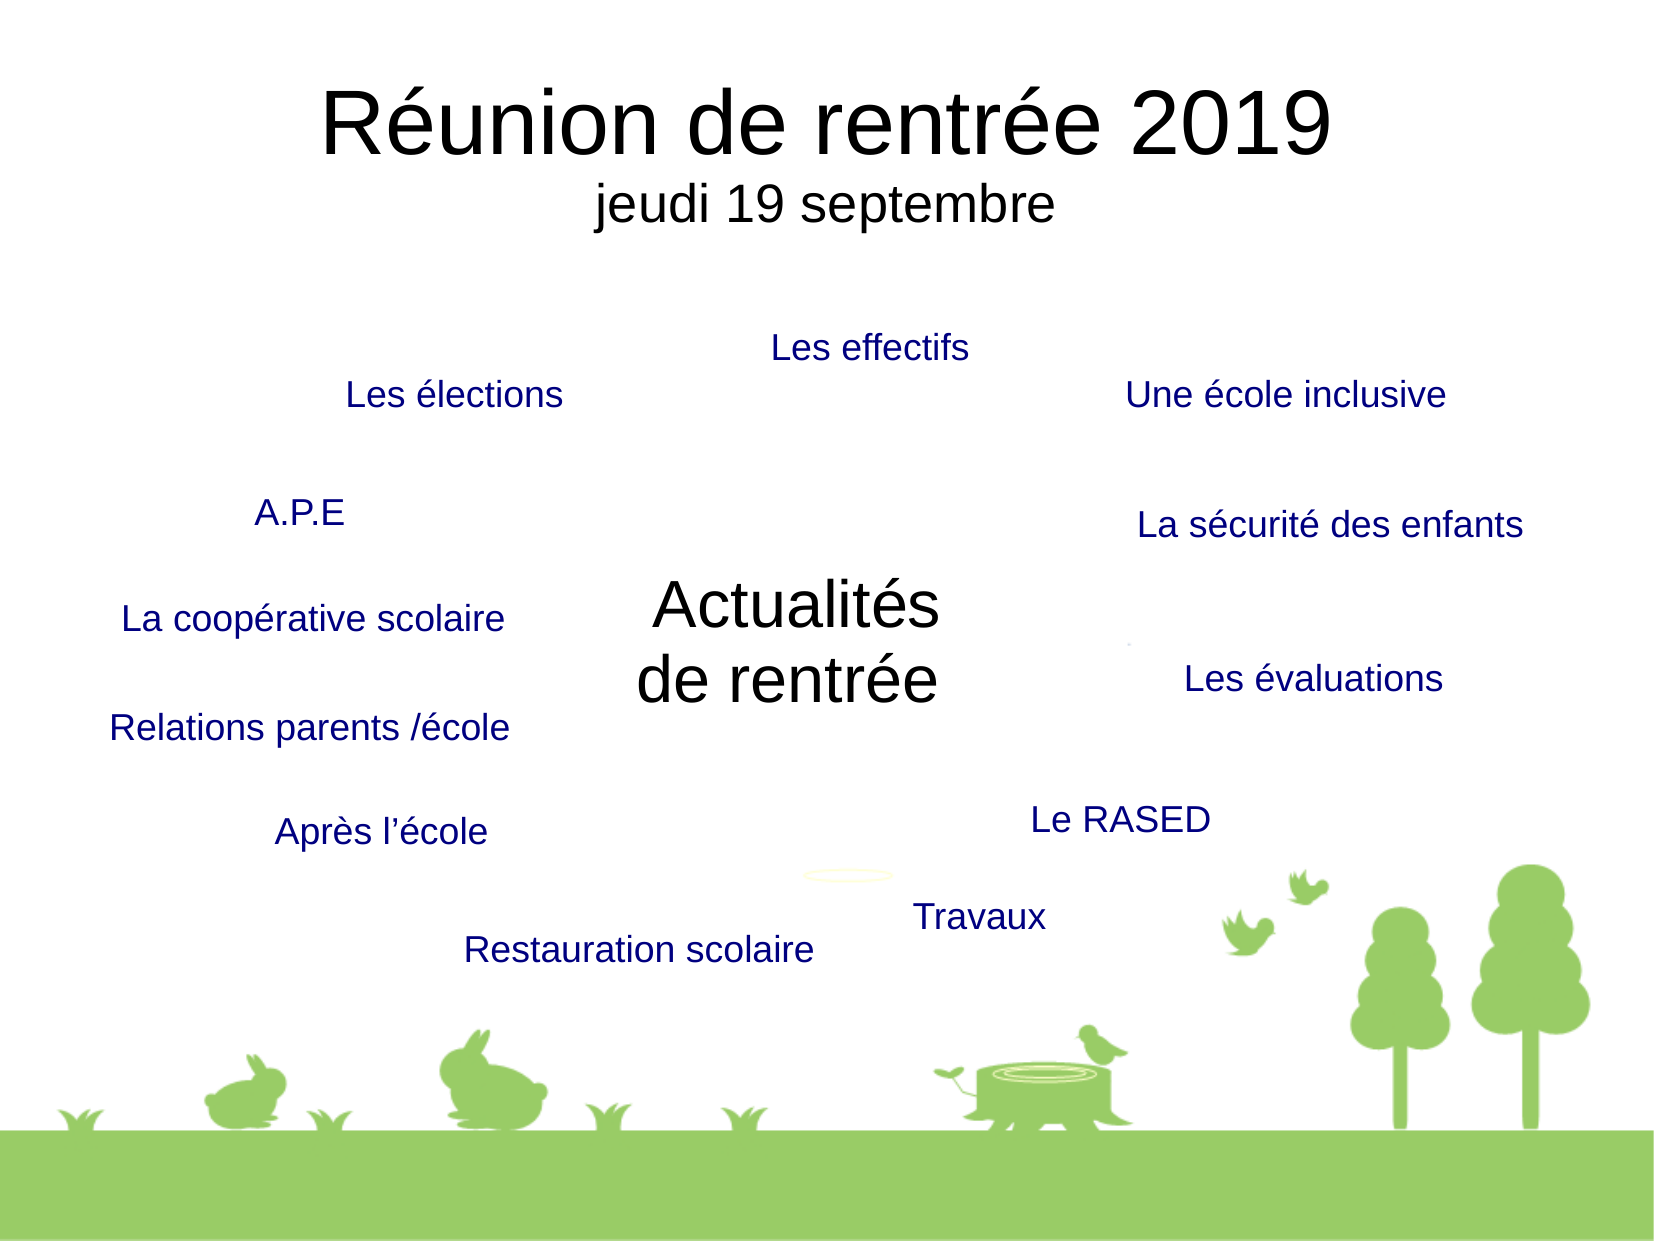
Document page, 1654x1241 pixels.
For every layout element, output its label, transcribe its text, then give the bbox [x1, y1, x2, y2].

text_box Relations parents /école [94, 699, 579, 756]
text_box La coopérative scolaire [106, 590, 532, 662]
subtitle Actualités de rentrée [625, 566, 969, 717]
text_box Une école inclusive [1110, 366, 1501, 449]
text_box La sécurité des enfants [1122, 496, 1560, 556]
picture [0, 0, 1654, 1241]
text_box Travaux [897, 888, 1123, 945]
text_box Restauration scolaire [448, 921, 875, 993]
text_box Les effectifs [755, 318, 1004, 390]
text_box A.P.E [239, 484, 363, 542]
text_box Après l’école [259, 803, 532, 875]
text_box Les élections [330, 366, 615, 437]
text_box Les évaluations [1169, 649, 1512, 721]
title Réunion de rentrée 2019 jeudi 19 septembre [82, 49, 1571, 257]
text_box Le RASED [1015, 791, 1252, 863]
